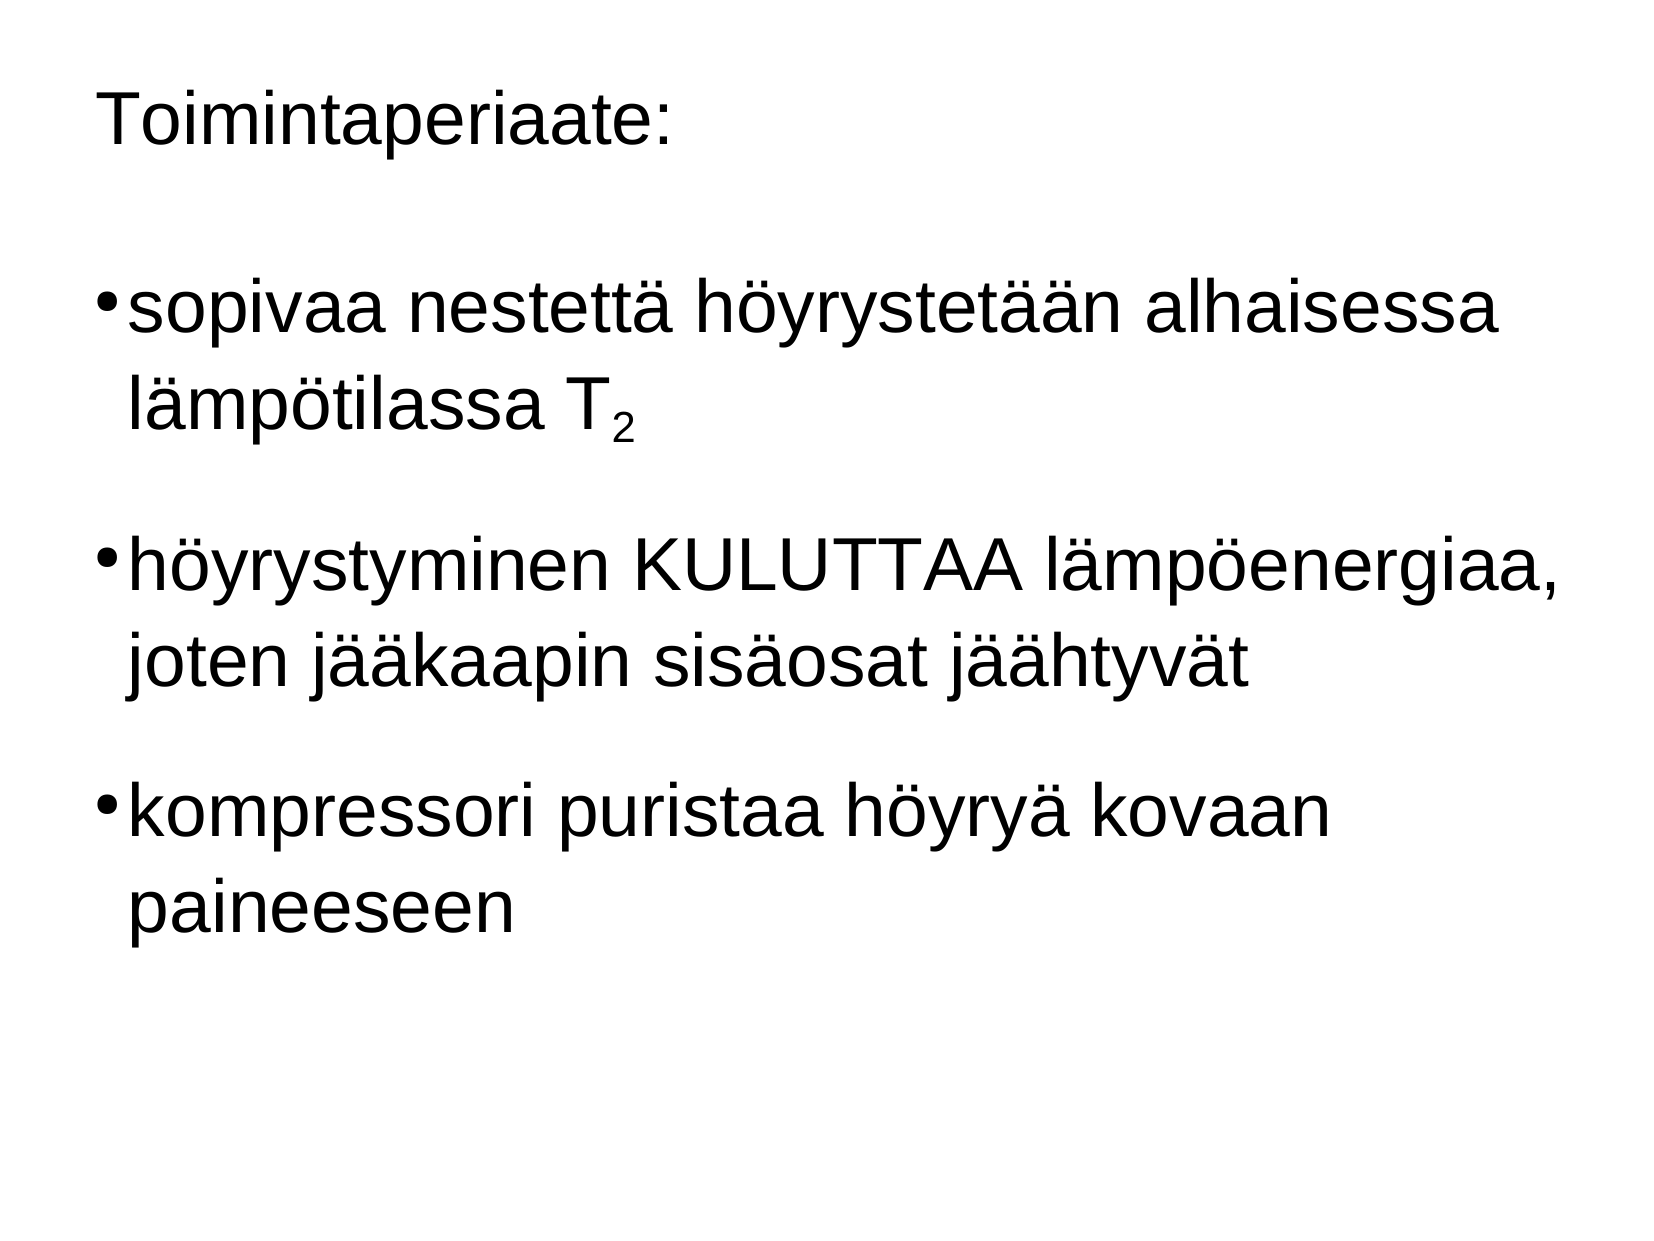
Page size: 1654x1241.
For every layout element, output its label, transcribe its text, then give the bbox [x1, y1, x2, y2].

text_box Toimintaperiaate: sopivaa nestettä höyrystetään alhaisessa lämpötilassa T2 höyrystyminen KULUTTAA lämpöenergiaa, joten jääkaapin sisäosat jäähtyvät kompressori puristaa höyryä kovaan paineeseen [79, 70, 1630, 1158]
